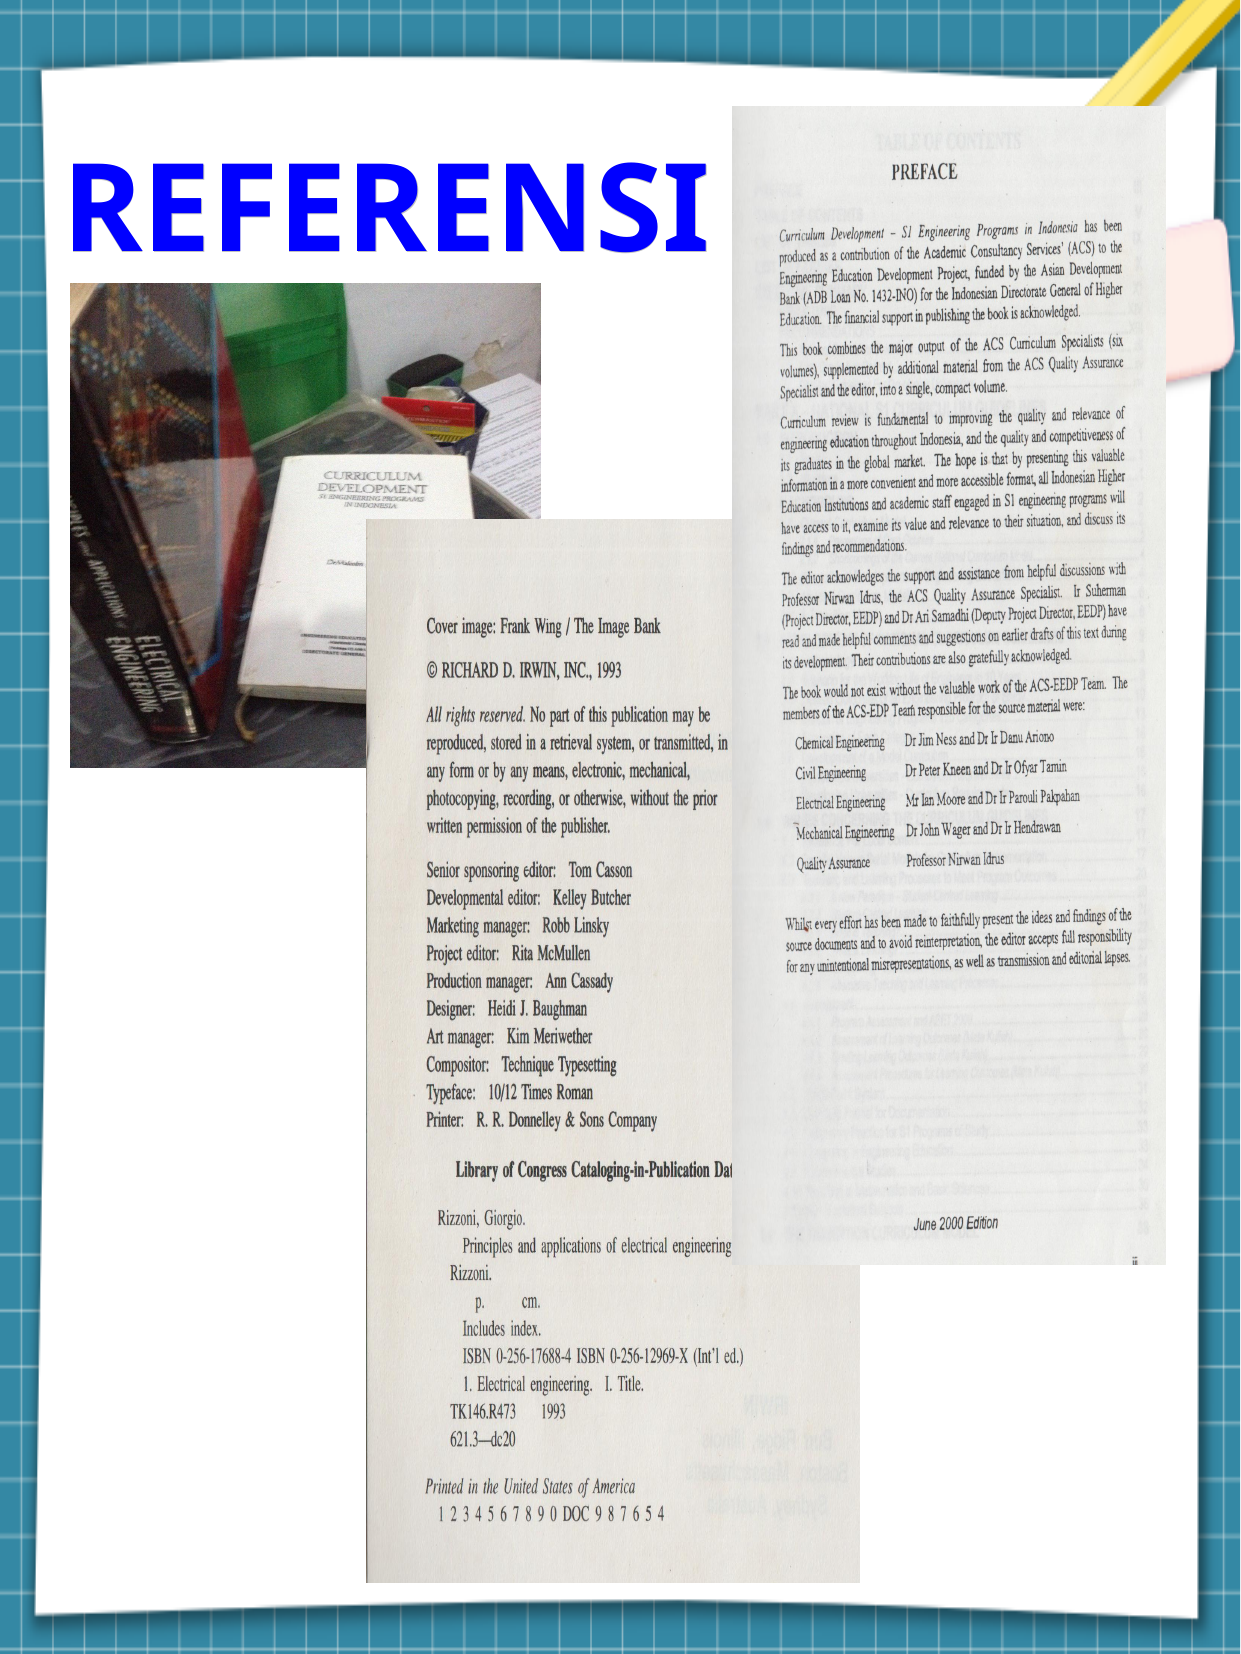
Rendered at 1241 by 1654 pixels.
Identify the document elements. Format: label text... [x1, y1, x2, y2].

title REFERENSI [62, 65, 1179, 342]
picture [0, 0, 1241, 1654]
